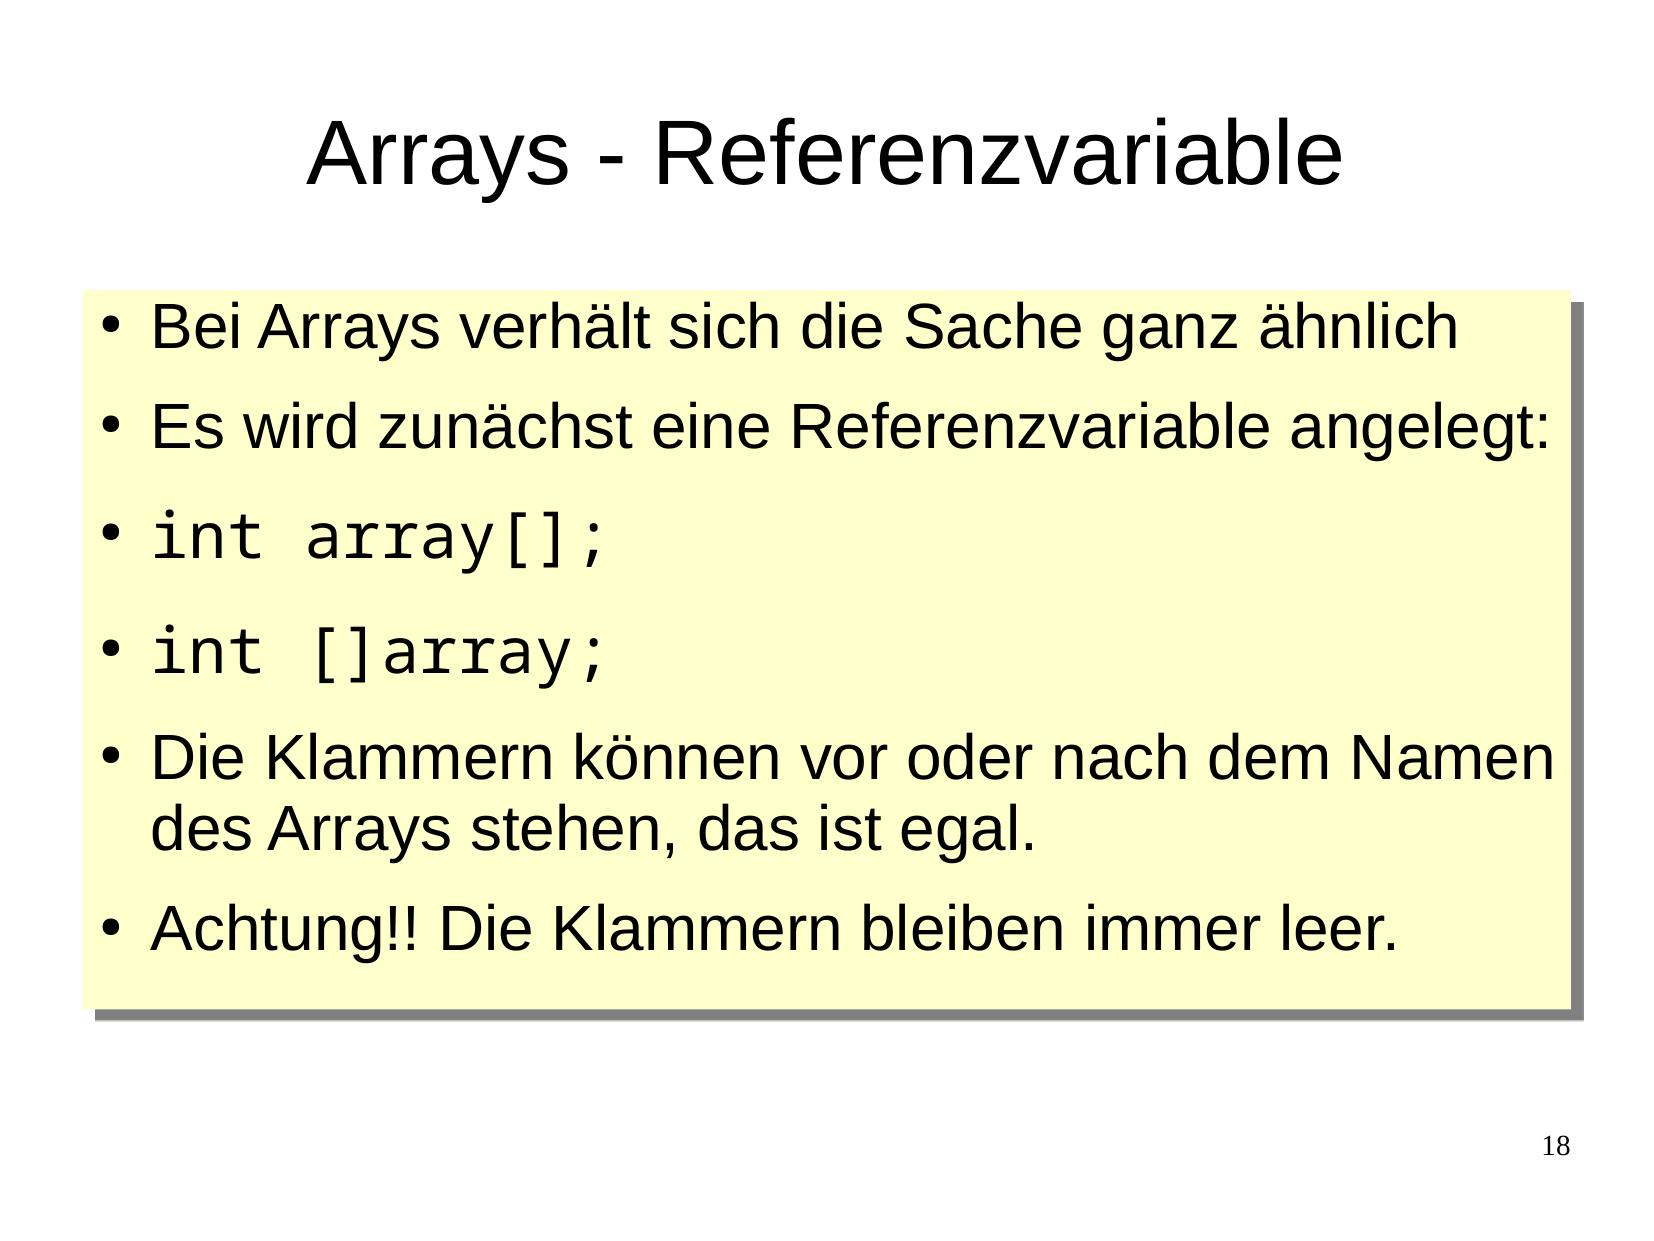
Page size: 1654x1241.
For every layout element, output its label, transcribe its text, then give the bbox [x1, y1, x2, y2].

title Arrays - Referenzvariable [82, 49, 1571, 257]
list Bei Arrays verhält sich die Sache ganz ähnlich Es wird zunächst eine Referenzvariable angelegt: int array[]; int []array; Die Klammern können vor oder nach dem Namen des Arrays stehen, das ist egal. Achtung!! Die Klammern bleiben immer leer. [82, 290, 1571, 1010]
